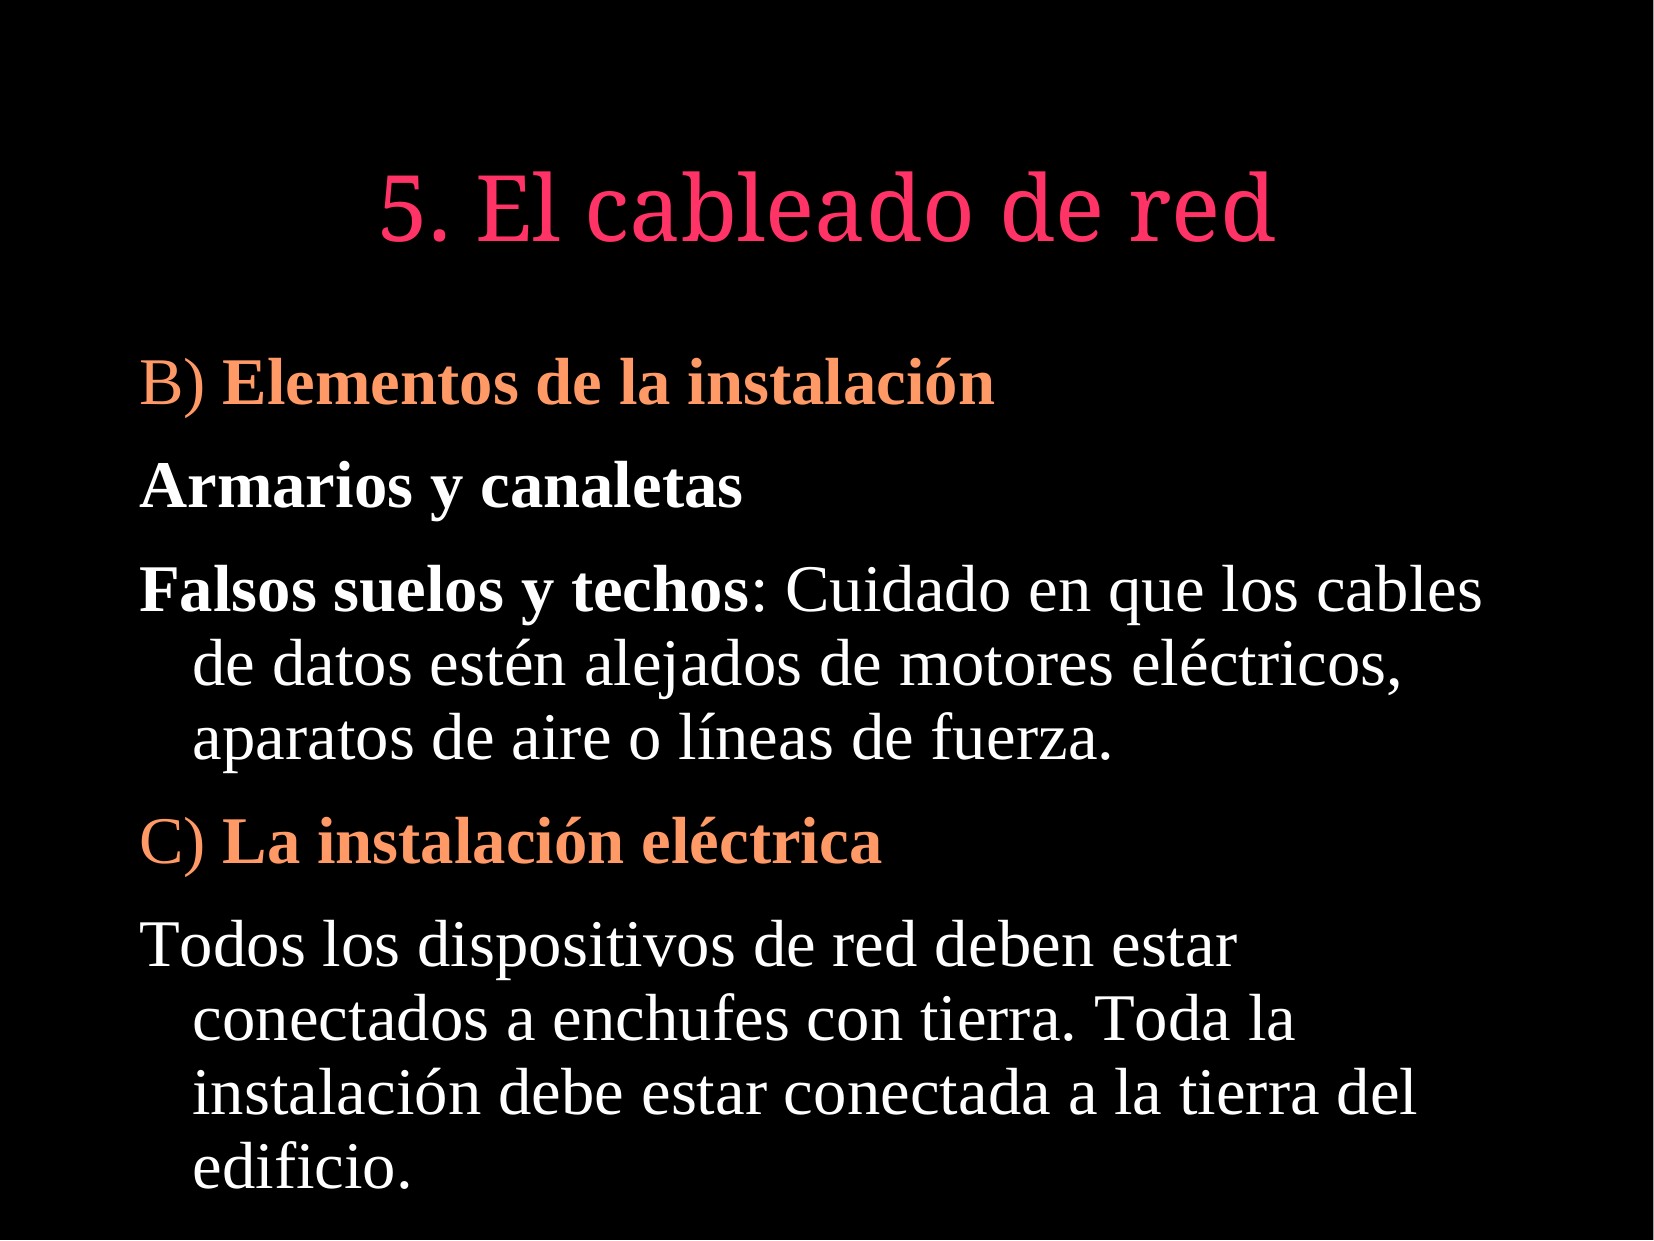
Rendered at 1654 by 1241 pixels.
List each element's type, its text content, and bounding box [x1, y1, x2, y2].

list B) Elementos de la instalación Armarios y canaletas Falsos suelos y techos: Cuidado en que los cables de datos estén alejados de motores eléctricos, aparatos de aire o líneas de fuerza. C) La instalación eléctrica Todos los dispositivos de red deben estar conectados a enchufes con tierra. Toda la instalación debe estar conectada a la tierra del edificio. [121, 344, 1534, 1204]
title 5. El cableado de red [121, 102, 1534, 311]
